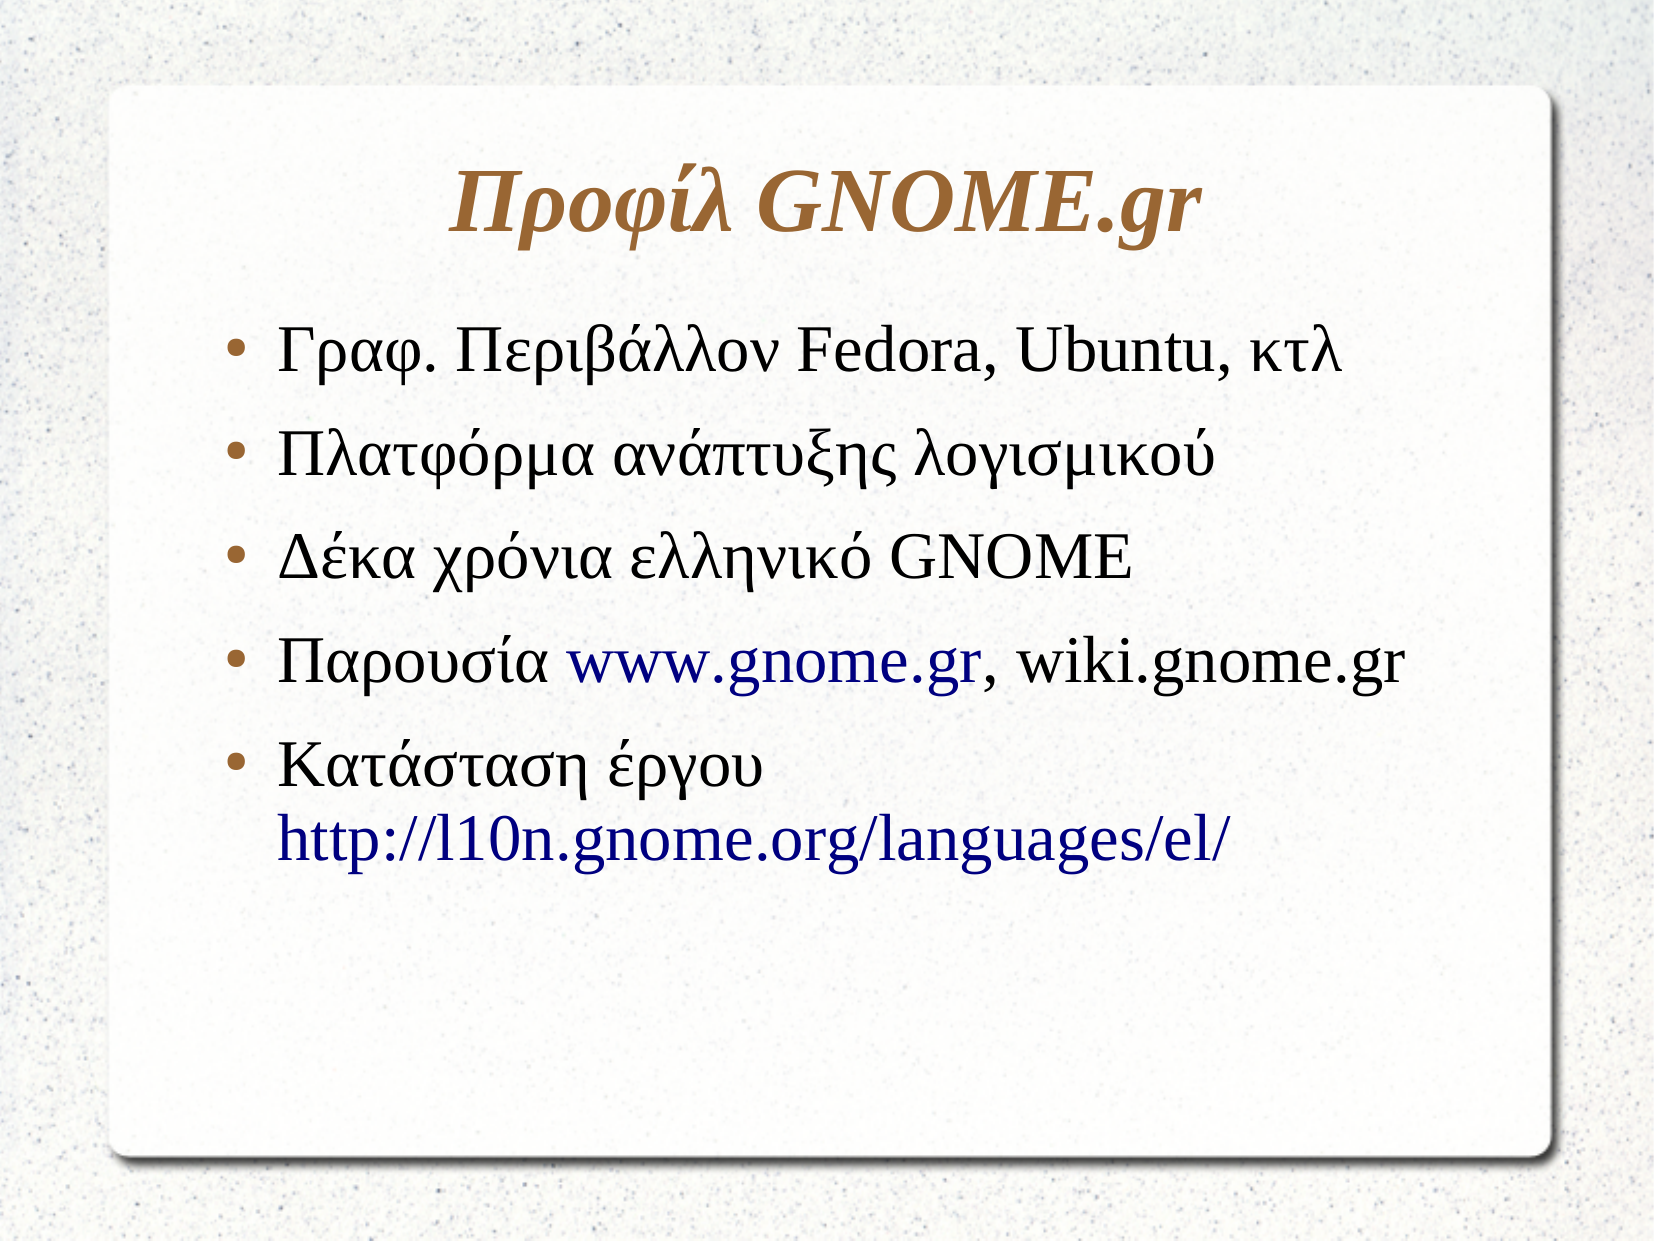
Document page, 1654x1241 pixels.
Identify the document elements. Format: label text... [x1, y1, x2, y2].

title Προφίλ GNOME.gr [118, 96, 1536, 304]
list Γραφ. Περιβάλλον Fedora, Ubuntu, κτλ Πλατφόρμα ανάπτυξης λογισμικού Δέκα χρόνια ελληνικό GNOME Παρουσία www.gnome.gr, wiki.gnome.gr Κατάσταση έργου http://l10n.gnome.org/languages/el/ [206, 312, 1506, 1034]
picture [0, 0, 1654, 1241]
